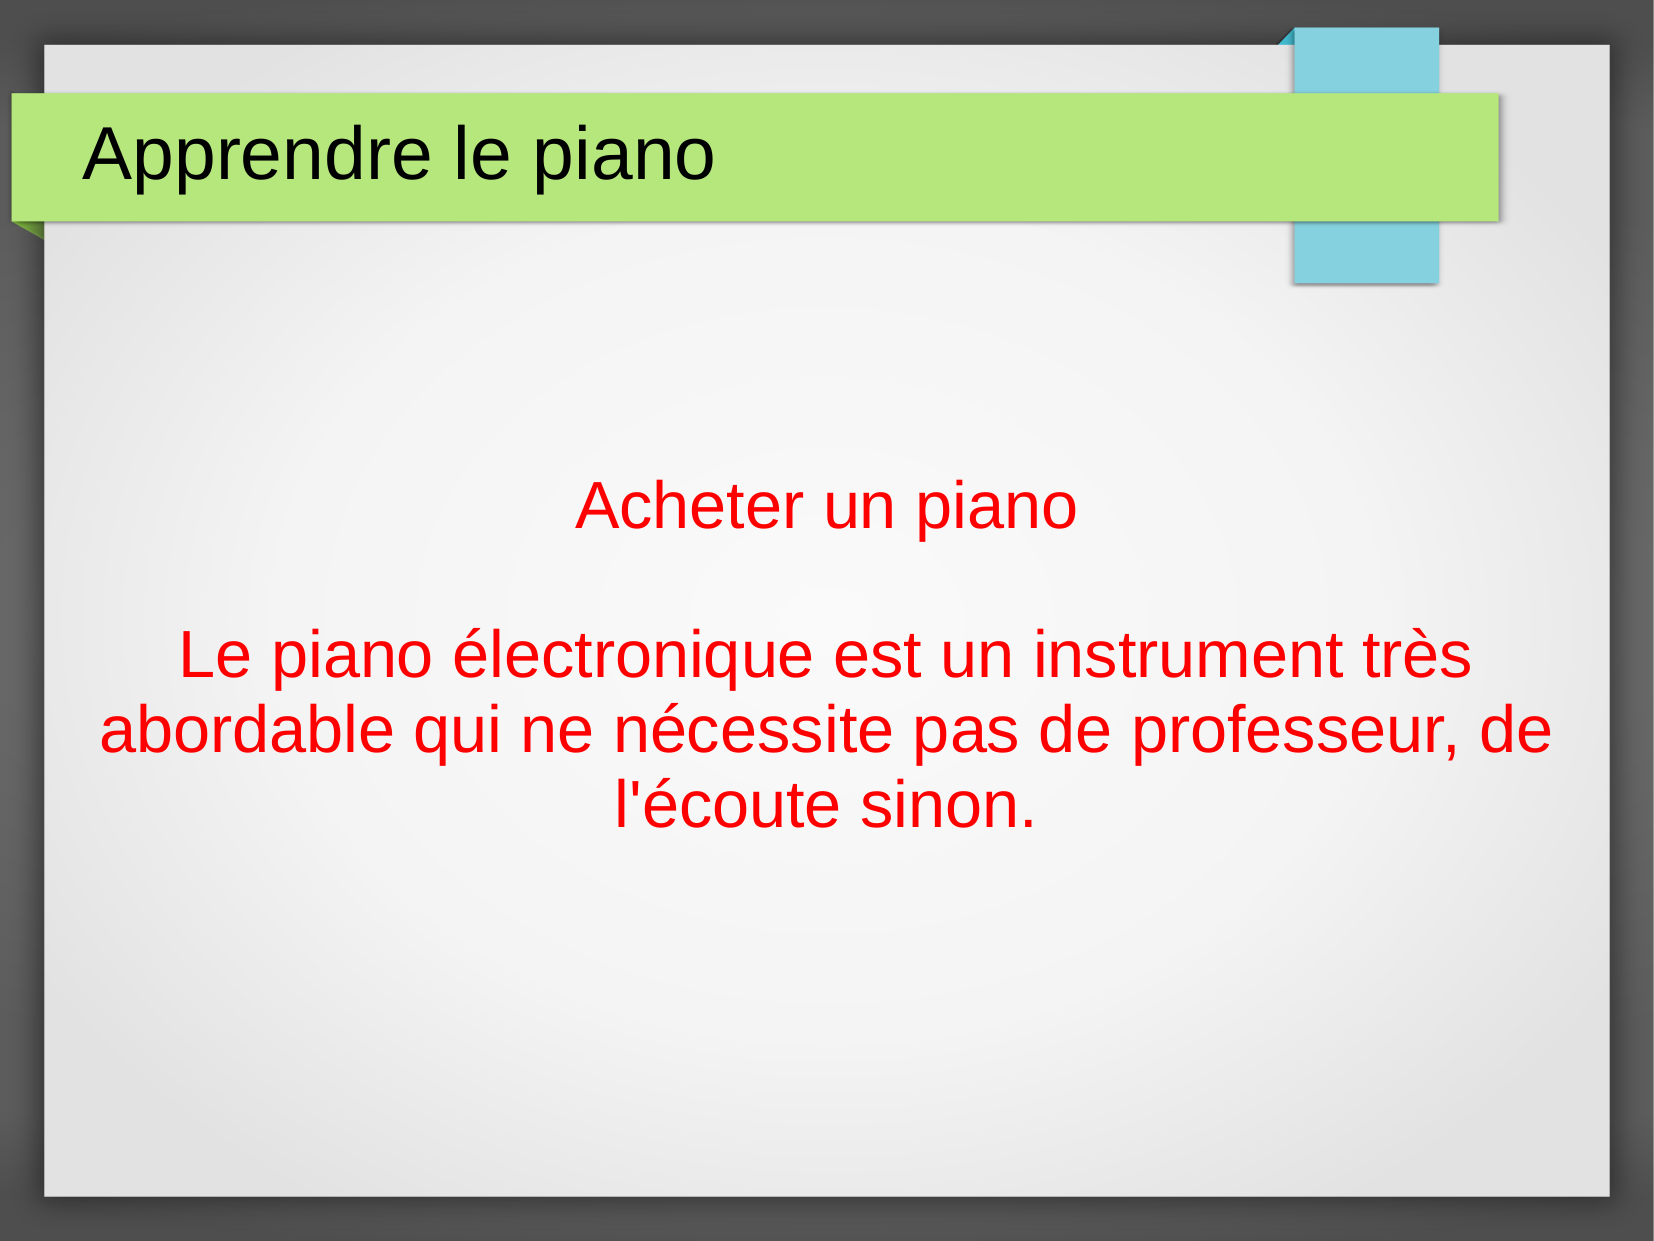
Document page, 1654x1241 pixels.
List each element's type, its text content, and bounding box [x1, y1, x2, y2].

title Apprendre le piano [82, 94, 1264, 213]
subtitle Acheter un piano Le piano électronique est un instrument très abordable qui ne nécessite pas de professeur, de l'écoute sinon. [82, 295, 1571, 1015]
picture [0, 0, 1654, 1241]
